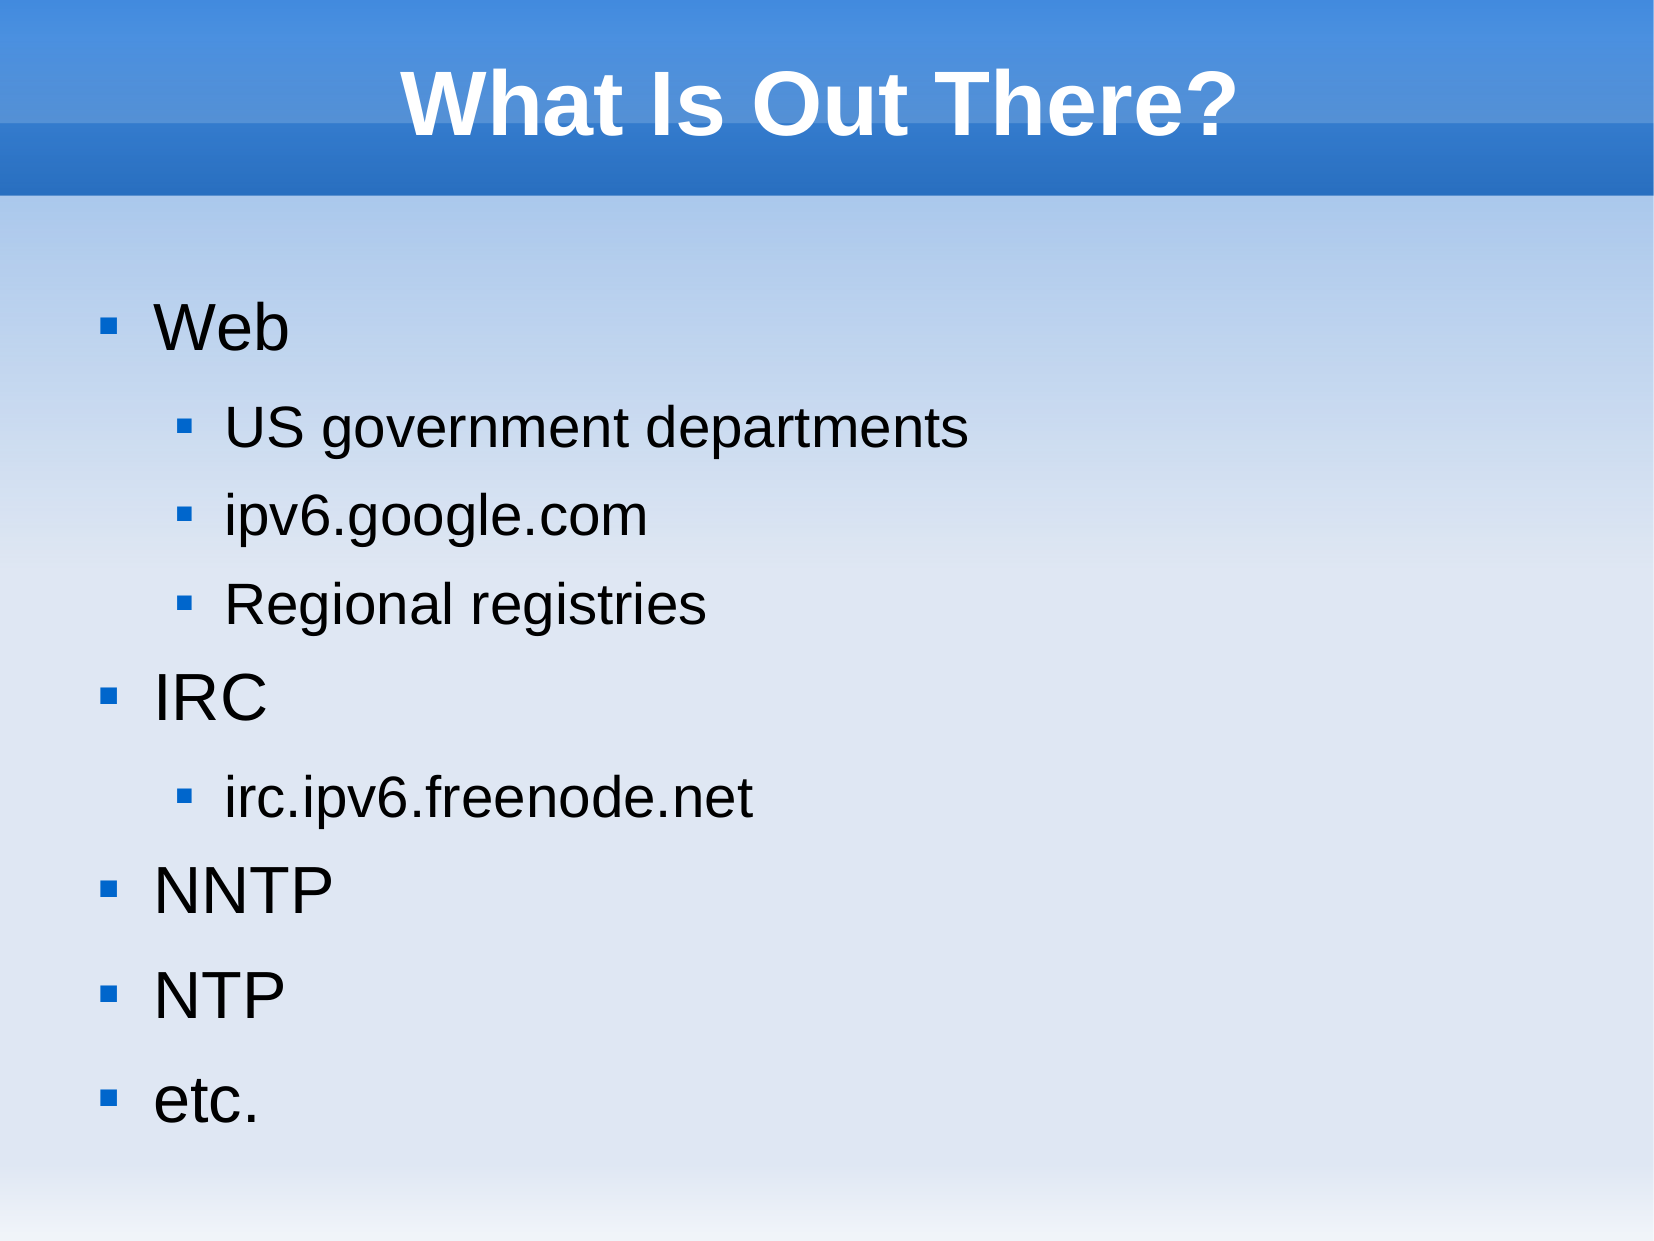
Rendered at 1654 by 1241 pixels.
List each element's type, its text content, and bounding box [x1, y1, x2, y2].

picture [0, 0, 1654, 1241]
title What Is Out There? [76, 0, 1565, 208]
list Web US government departments ipv6.google.com Regional registries IRC irc.ipv6.freenode.net NNTP NTP etc. [82, 290, 1571, 1137]
